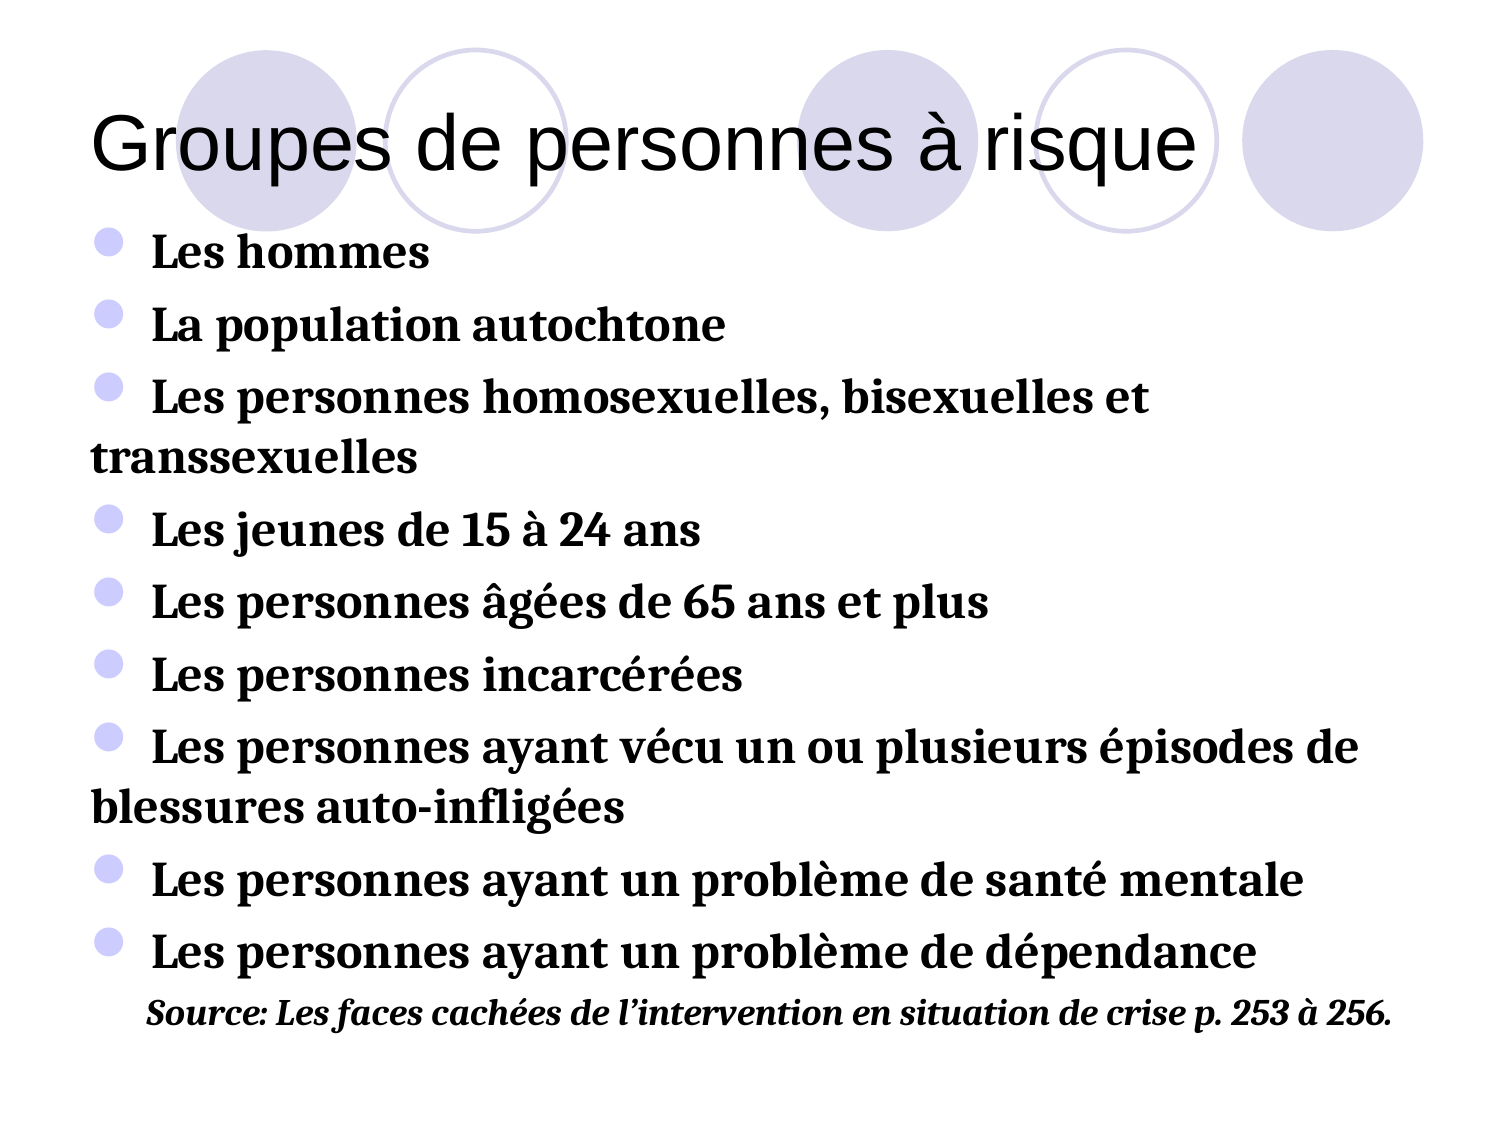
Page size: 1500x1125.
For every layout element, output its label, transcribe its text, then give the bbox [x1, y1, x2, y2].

title Groupes de personnes à risque [75, 45, 1426, 210]
list Les hommes La population autochtone Les personnes homosexuelles, bisexuelles et transsexuelles Les jeunes de 15 à 24 ans Les personnes âgées de 65 ans et plus Les personnes incarcérées Les personnes ayant vécu un ou plusieurs épisodes de blessures auto-infligées Les personnes ayant un problème de santé mentale Les personnes ayant un problème de dépendance Source: Les faces cachées de l’intervention en situation de crise p. 253 à 256. [75, 210, 1426, 1081]
